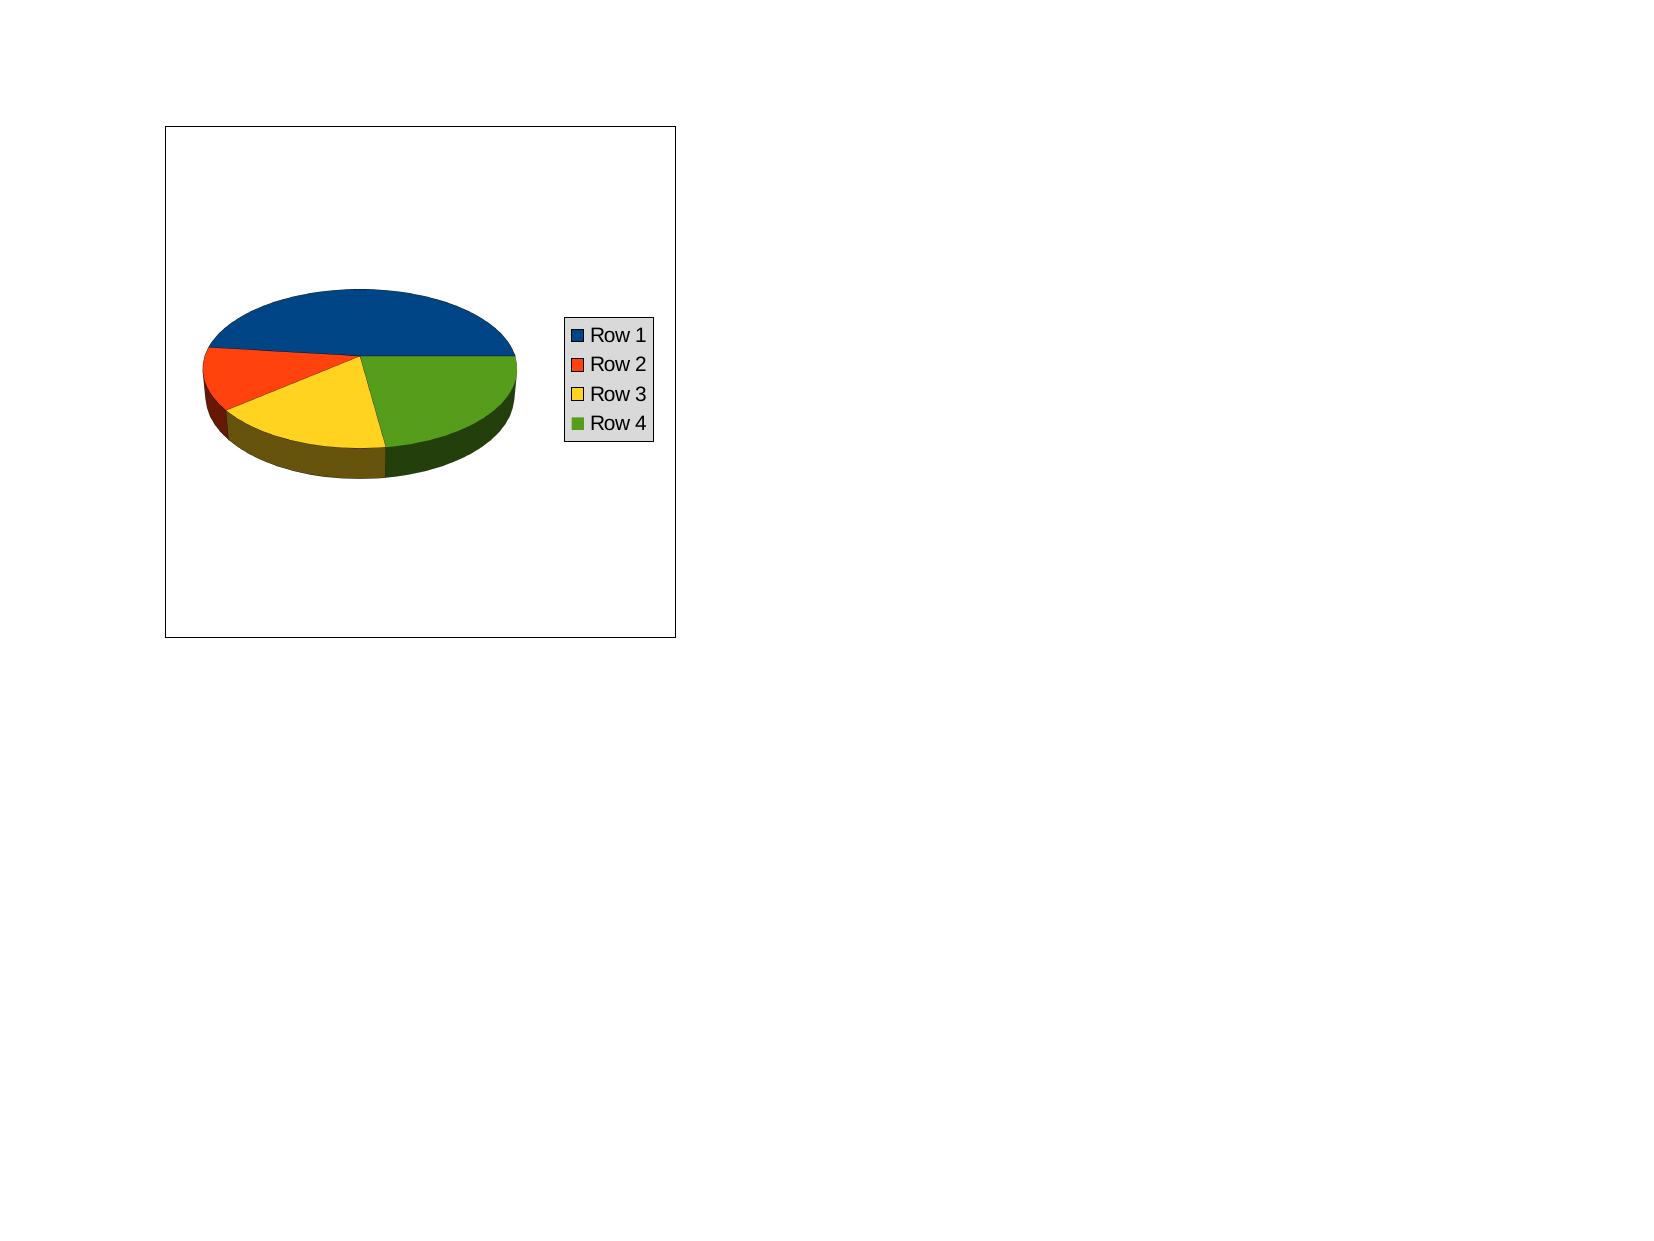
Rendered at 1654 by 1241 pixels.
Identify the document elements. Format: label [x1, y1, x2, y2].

chart [165, 126, 676, 638]
